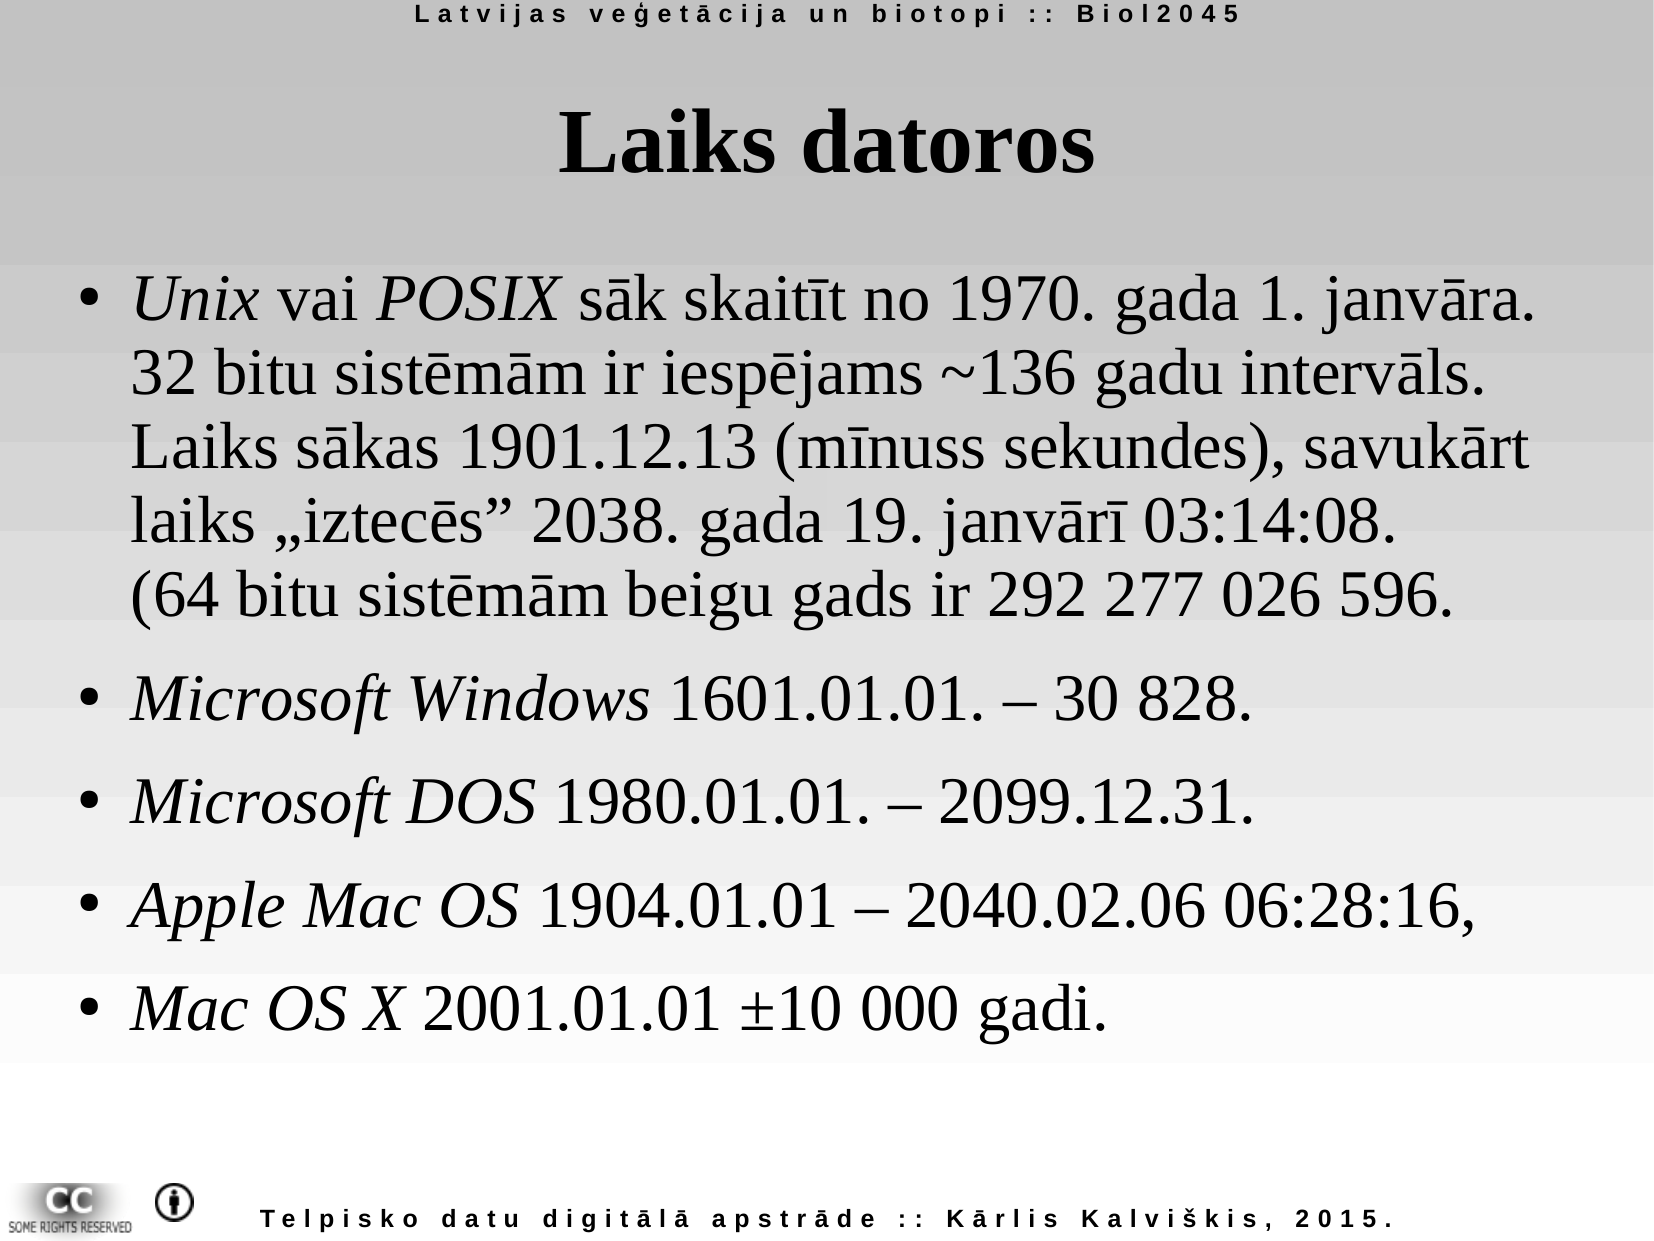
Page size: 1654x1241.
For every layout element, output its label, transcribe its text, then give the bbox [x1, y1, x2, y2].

picture [0, 0, 1654, 1241]
list Unix vai POSIX sāk skaitīt no 1970. gada 1. janvāra. 32 bitu sistēmām ir iespējams ~136 gadu intervāls. Laiks sākas 1901.12.13 (mīnuss sekundes), savukārt laiks „iztecēs” 2038. gada 19. janvārī 03:14:08. (64 bitu sistēmām beigu gads ir 292 277 026 596. Microsoft Windows 1601.01.01. – 30 828. Microsoft DOS 1980.01.01. – 2099.12.31. Apple Mac OS 1904.01.01 – 2040.02.06 06:28:16, Mac OS X 2001.01.01 ±10 000 gadi. [59, 261, 1596, 1046]
title Laiks datoros [59, 37, 1596, 246]
